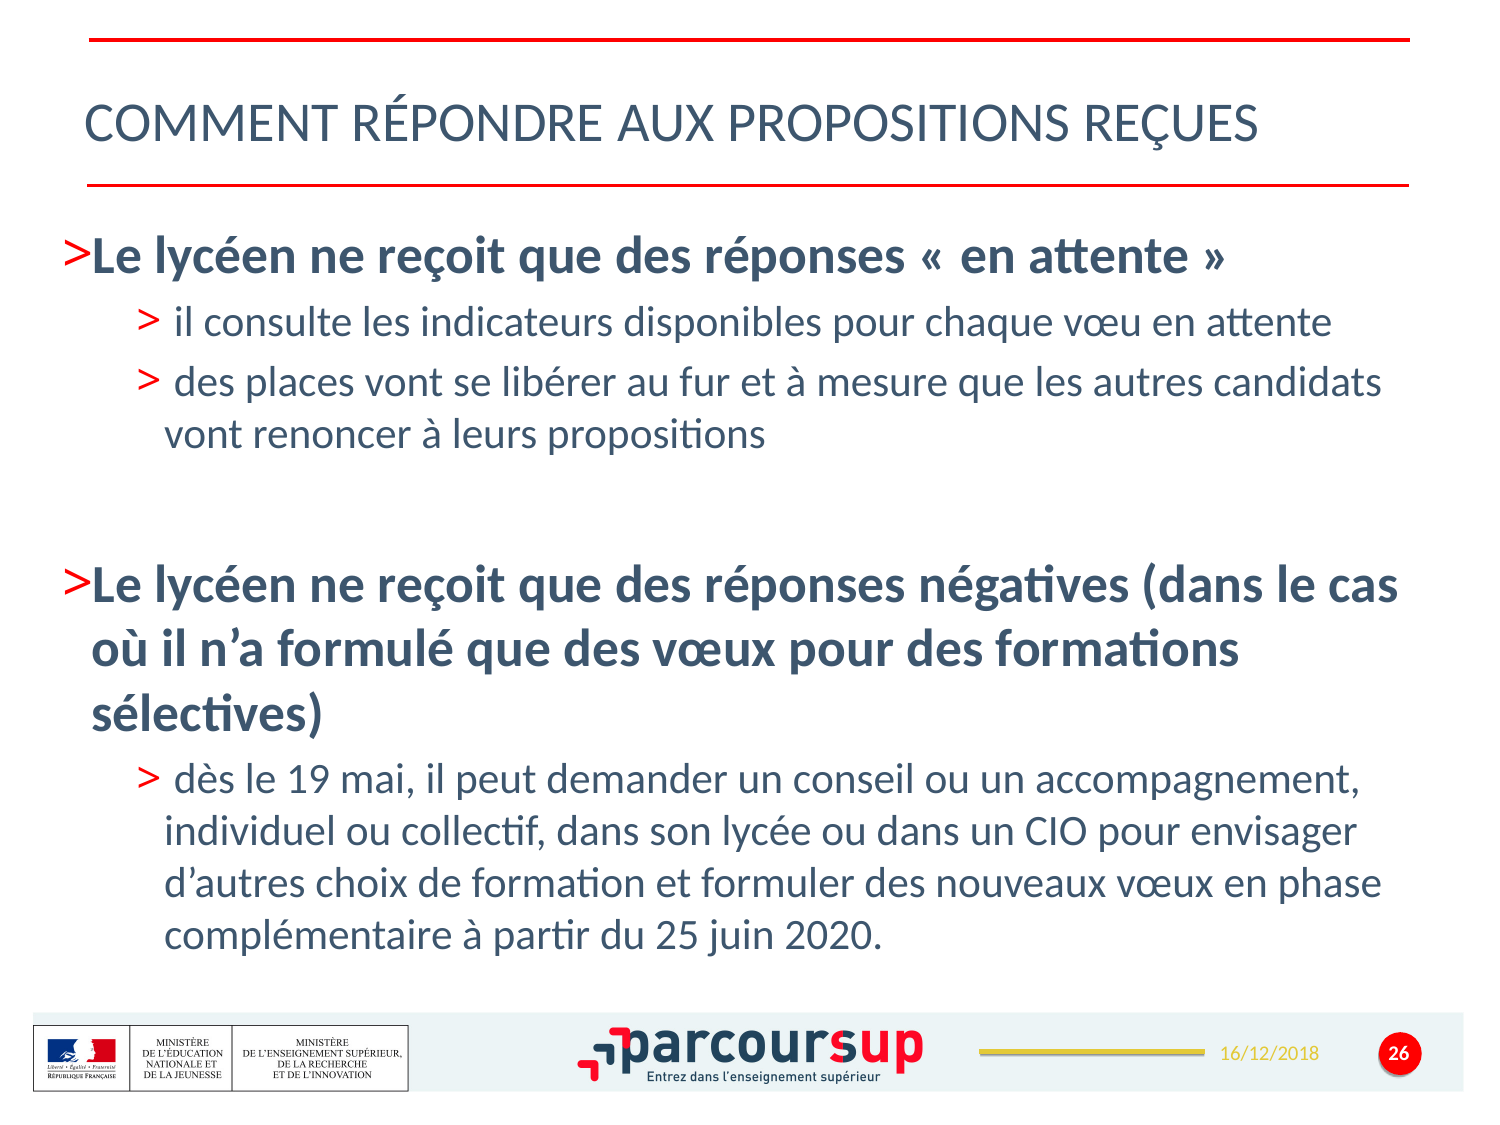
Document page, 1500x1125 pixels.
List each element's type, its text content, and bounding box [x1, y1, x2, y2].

slide_number <numéro> [1368, 1031, 1430, 1074]
title Comment répondre aux propositions reçues [69, 12, 1409, 212]
list Le lycéen ne reçoit que des réponses « en attente » il consulte les indicateurs disponibles pour chaque vœu en attente des places vont se libérer au fur et à mesure que les autres candidats vont renoncer à leurs propositions Le lycéen ne reçoit que des réponses négatives (dans le cas où il n’a formulé que des vœux pour des formations sélectives) dès le 19 mai, il peut demander un conseil ou un accompagnement, individuel ou collectif, dans son lycée ou dans un CIO pour envisager d’autres choix de formation et formuler des nouveaux vœux en phase complémentaire à partir du 25 juin 2020. [47, 212, 1465, 967]
picture [0, 0, 1499, 1124]
